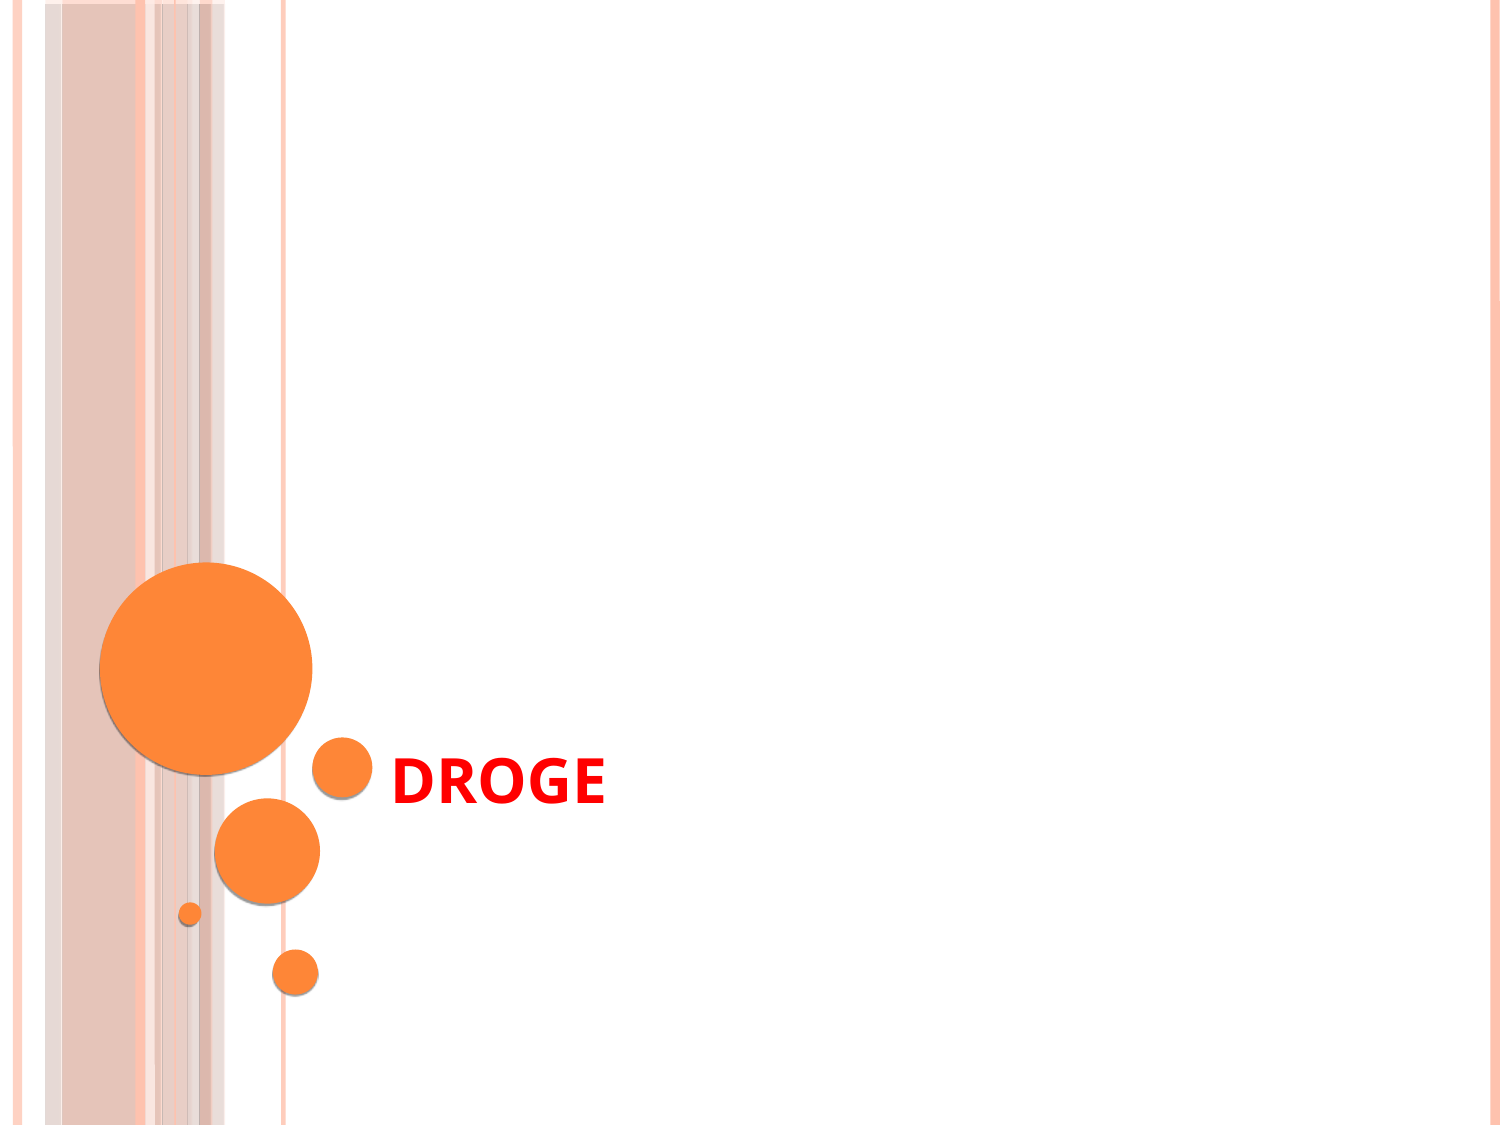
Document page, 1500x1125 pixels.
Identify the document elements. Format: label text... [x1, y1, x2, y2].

title DROGE [375, 512, 1388, 824]
